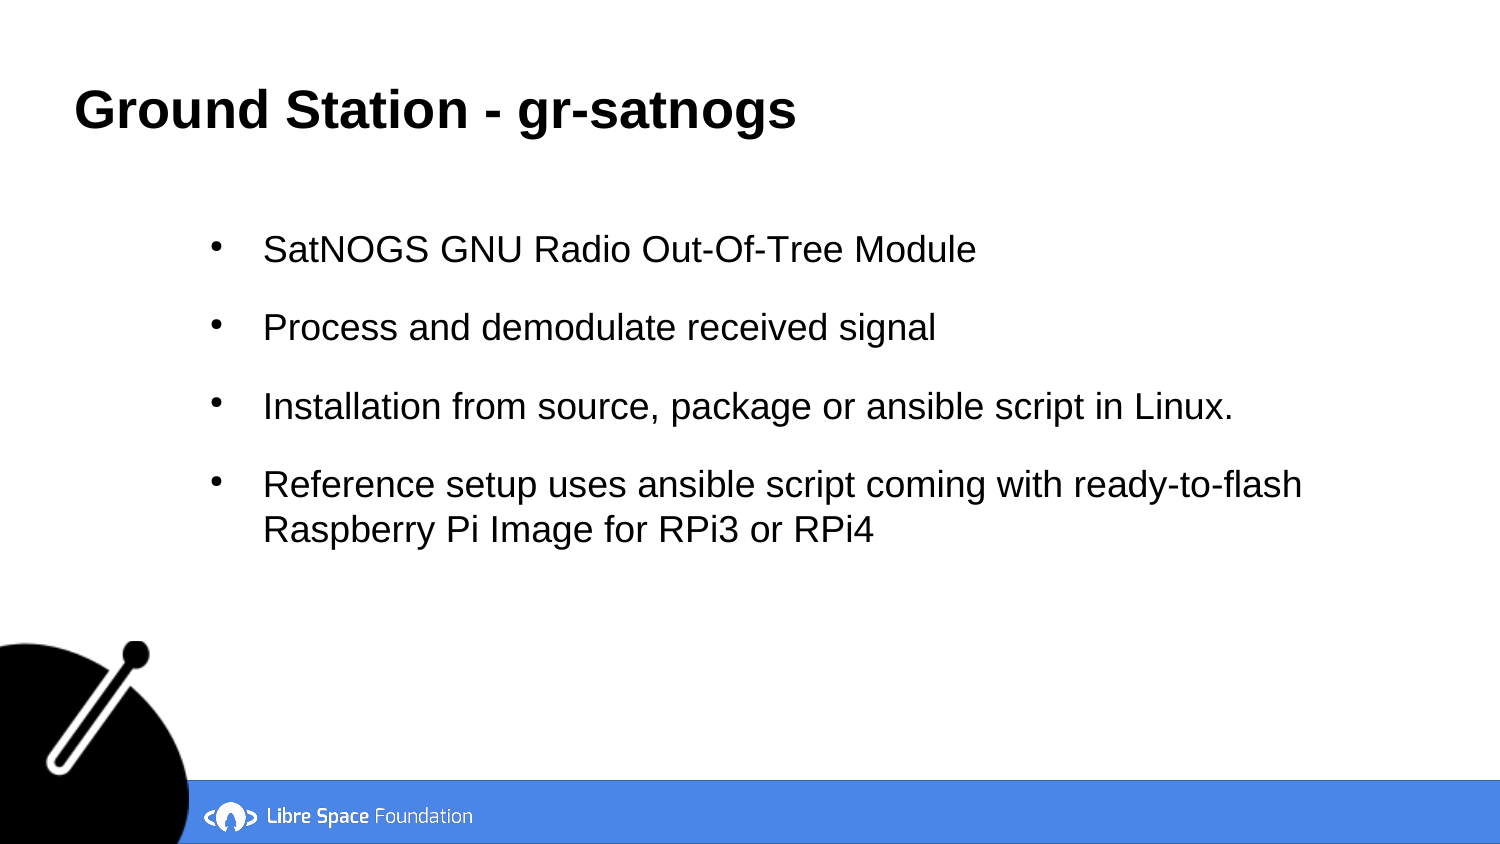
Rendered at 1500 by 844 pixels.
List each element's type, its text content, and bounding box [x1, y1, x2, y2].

picture [0, 641, 189, 844]
title Ground Station - gr-satnogs [59, 59, 945, 153]
text_box SatNOGS GNU Radio Out-Of-Tree Module Process and demodulate received signal Installation from source, package or ansible script in Linux. Reference setup uses ansible script coming with ready-to-flash Raspberry Pi Image for RPi3 or RPi4 [176, 210, 1381, 571]
picture [204, 802, 472, 832]
